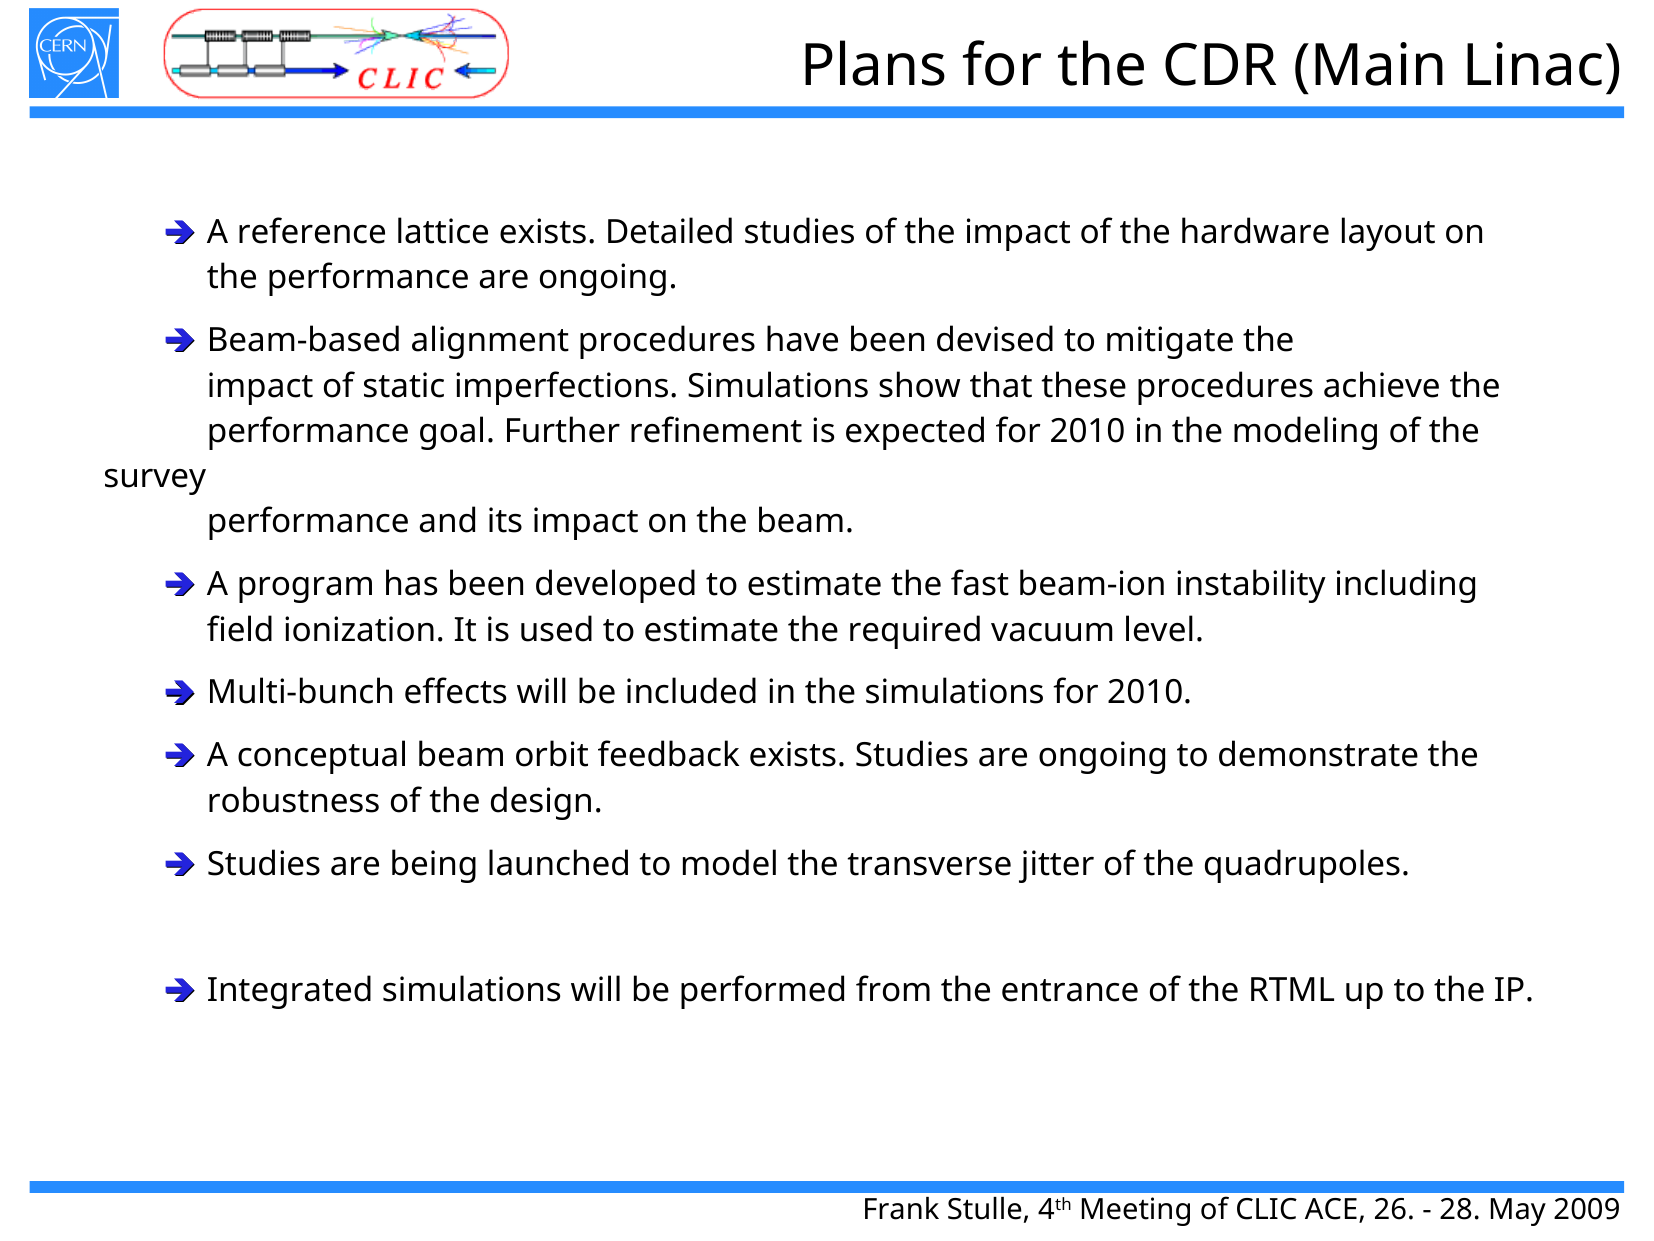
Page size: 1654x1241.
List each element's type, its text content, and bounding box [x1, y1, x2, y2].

title Plans for the CDR (Main Linac) [210, 0, 1623, 130]
picture [159, 4, 210, 106]
text_box  A reference lattice exists. Detailed studies of the impact of the hardware layout on the performance are ongoing.  Beam-based alignment procedures have been devised to mitigate the impact of static imperfections. Simulations show that these procedures achieve the performance goal. Further refinement is expected for 2010 in the modeling of the survey performance and its impact on the beam.  A program has been developed to estimate the fast beam-ion instability including field ionization. It is used to estimate the required vacuum level.  Multi-bunch effects will be included in the simulations for 2010.  A conceptual beam orbit feedback exists. Studies are ongoing to demonstrate the robustness of the design.  Studies are being launched to model the transverse jitter of the quadrupoles.  Integrated simulations will be performed from the entrance of the RTML up to the IP. [88, 200, 1560, 925]
picture [29, 8, 119, 98]
